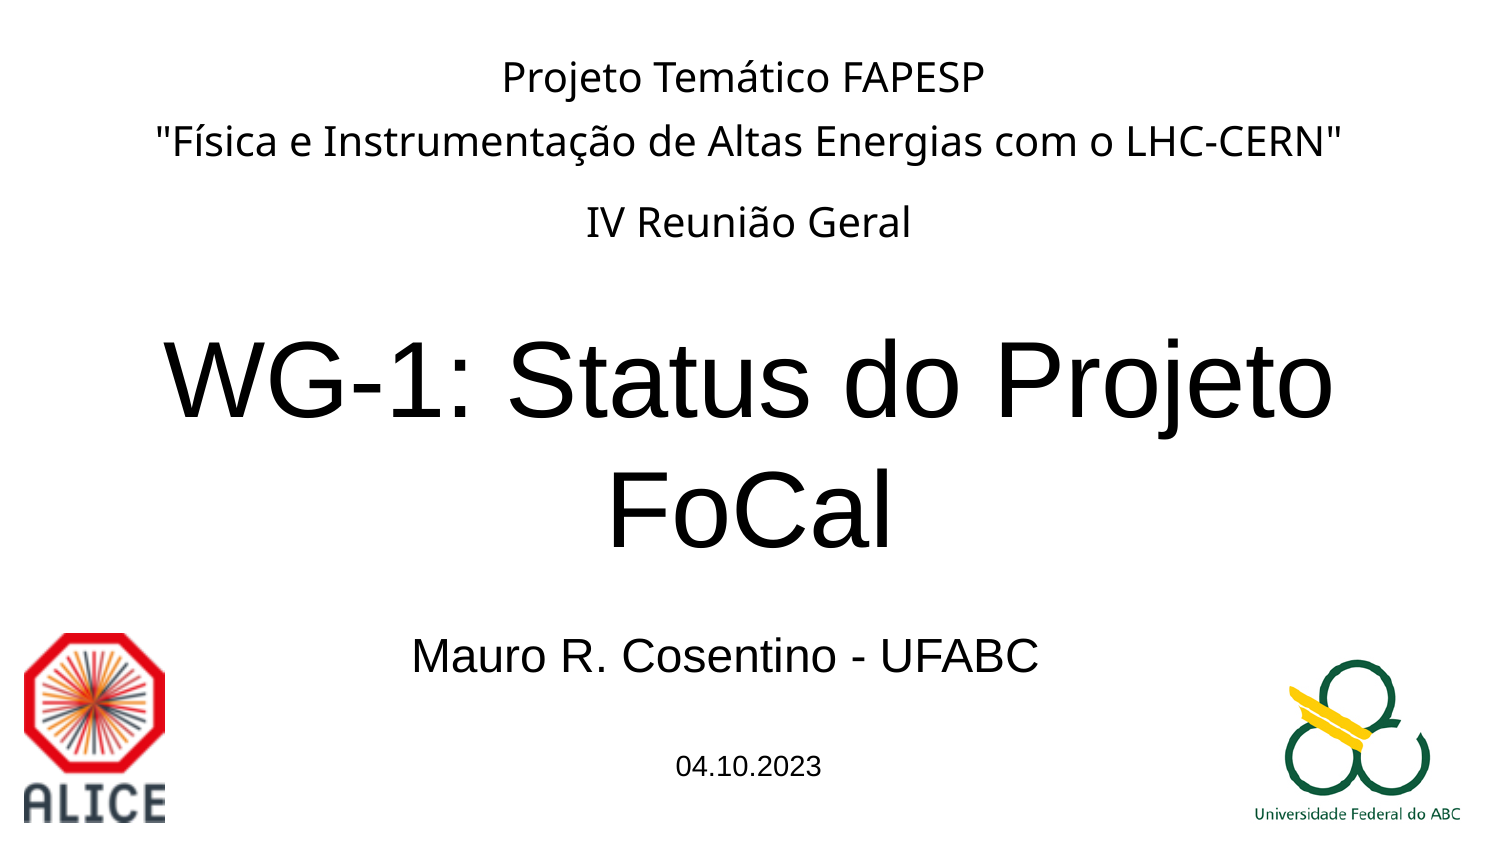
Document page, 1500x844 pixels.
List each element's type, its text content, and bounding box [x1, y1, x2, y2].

text_box Projeto Temático FAPESP "Física e Instrumentação de Altas Energias com o LHC-CERN" IV Reunião Geral [15, 21, 1483, 376]
picture [24, 633, 165, 823]
text_box 04.10.2023 [343, 732, 1154, 798]
text_box Mauro R. Cosentino - UFABC [396, 609, 1355, 698]
picture [1228, 634, 1483, 844]
title WG-1: Status do Projeto FoCal [51, 376, 1449, 584]
